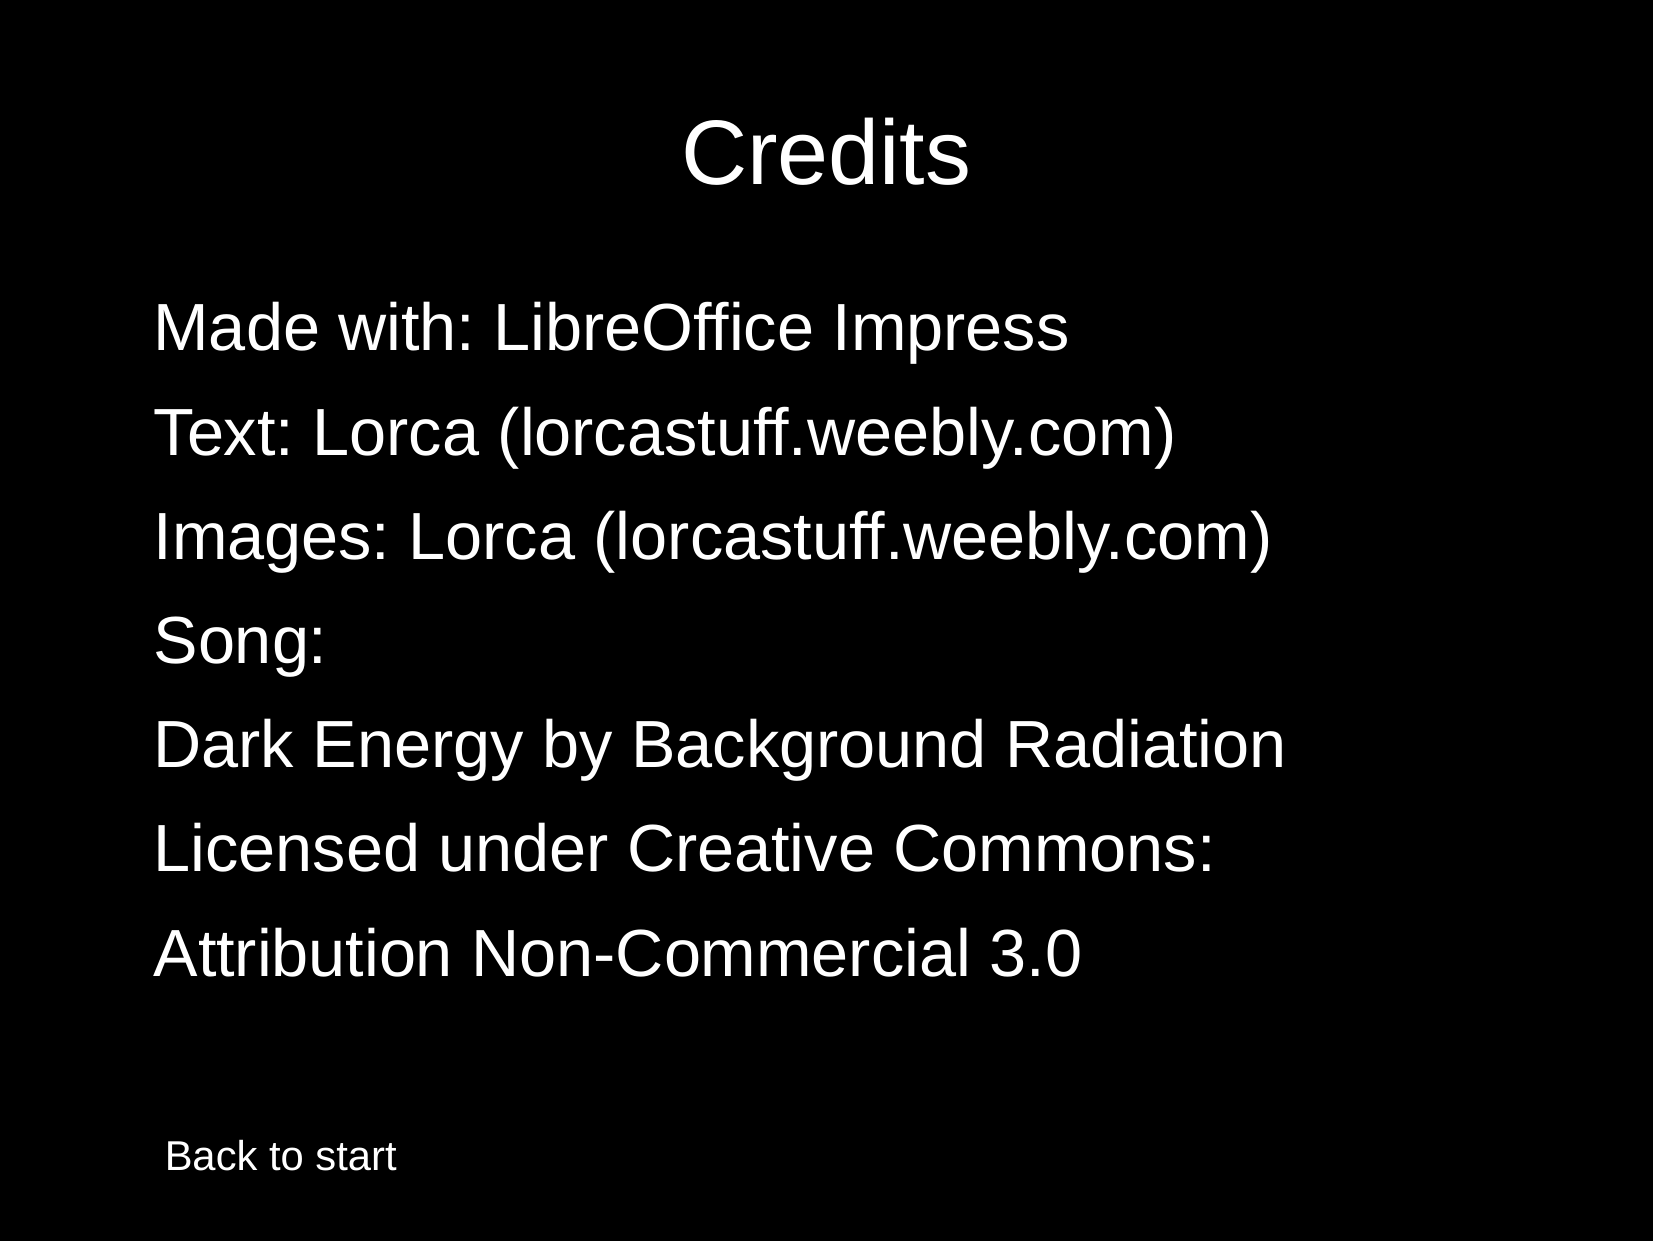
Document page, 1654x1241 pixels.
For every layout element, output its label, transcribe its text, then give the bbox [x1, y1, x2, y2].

list Made with: LibreOffice Impress Text: Lorca (lorcastuff.weebly.com) Images: Lorca (lorcastuff.weebly.com) Song: Dark Energy by Background Radiation Licensed under Creative Commons: Attribution Non-Commercial 3.0 [82, 290, 1538, 1186]
title Credits [82, 49, 1571, 257]
text_box Back to start [150, 1125, 412, 1187]
